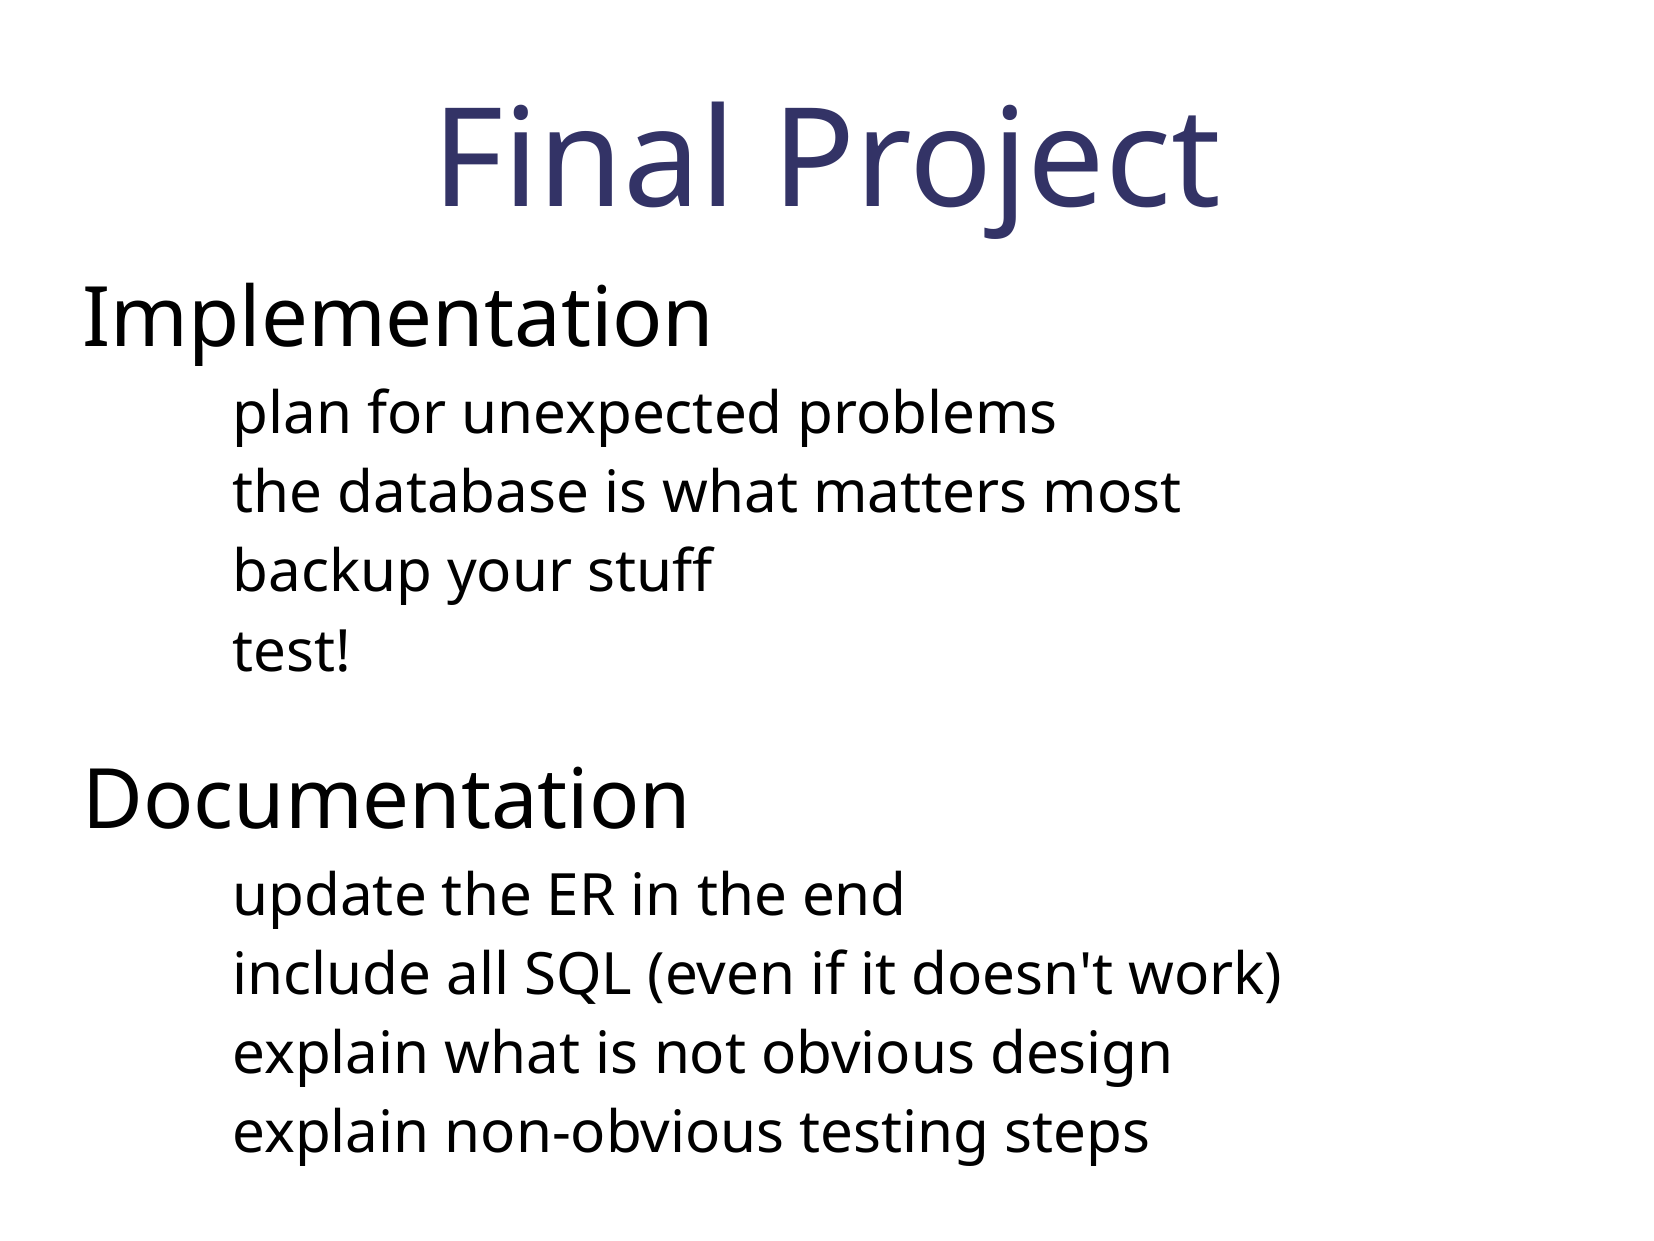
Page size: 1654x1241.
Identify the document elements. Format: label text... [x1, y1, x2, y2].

title Final Project [82, 49, 1571, 257]
subtitle Implementation plan for unexpected problems the database is what matters most backup your stuff test! Documentation update the ER in the end include all SQL (even if it doesn't work) explain what is not obvious design explain non-obvious testing steps Questions? [82, 257, 1571, 1241]
